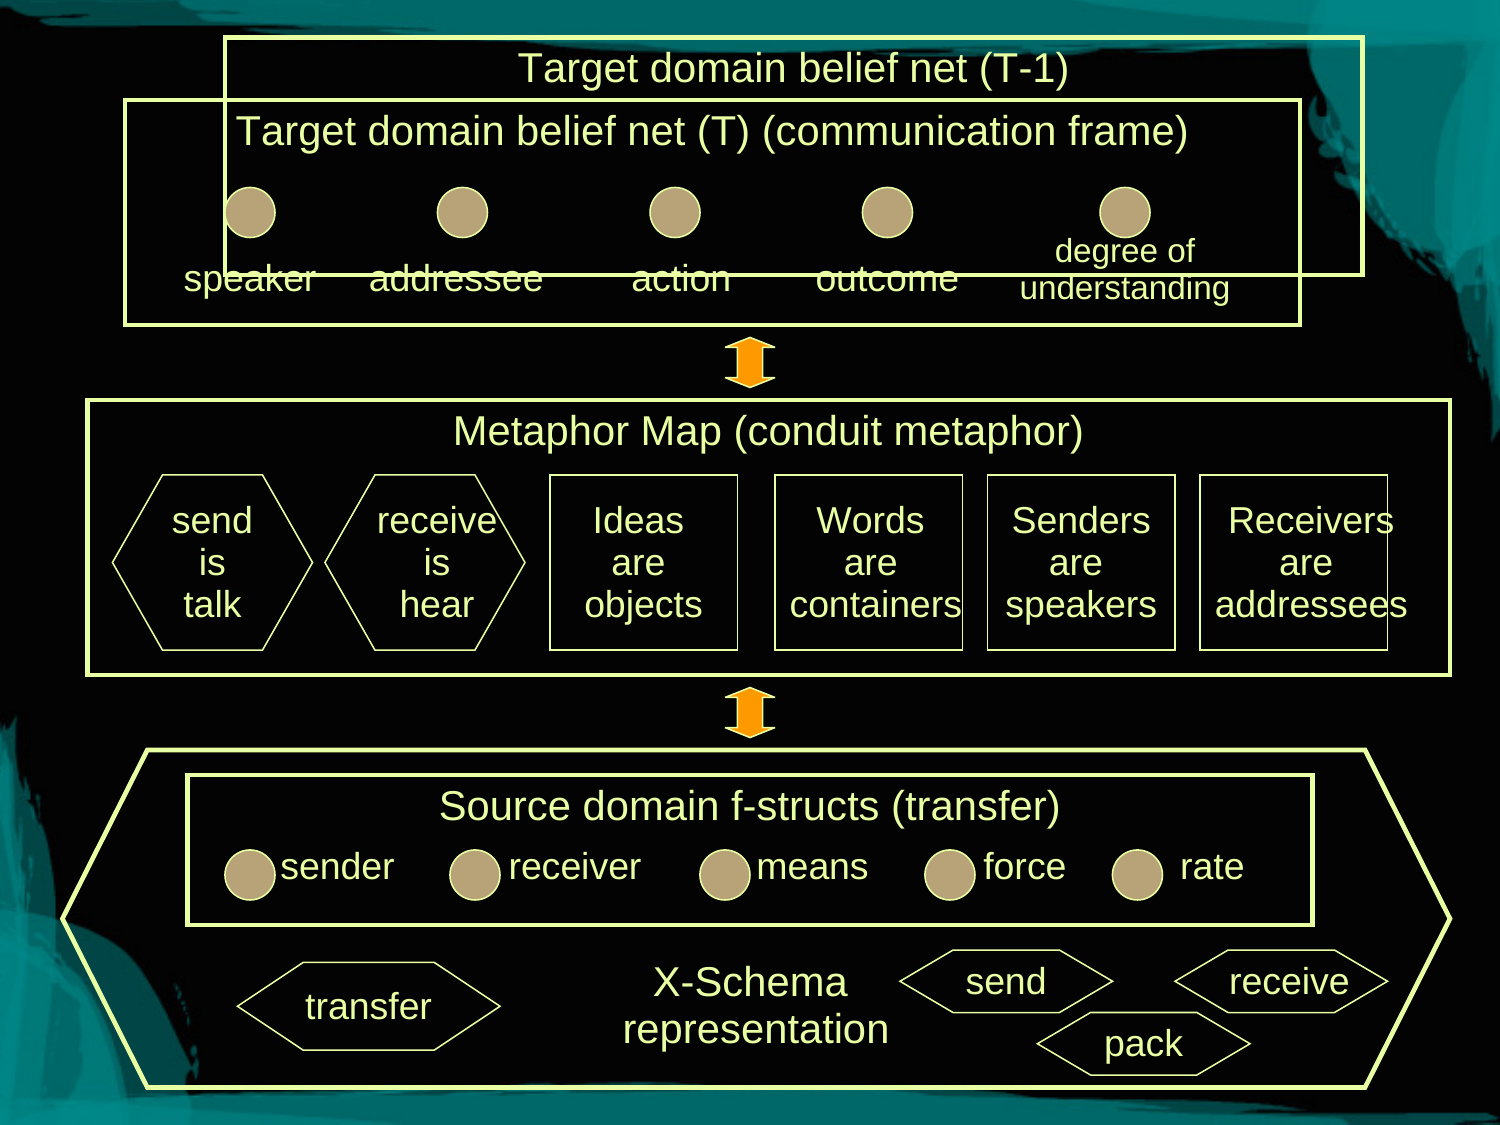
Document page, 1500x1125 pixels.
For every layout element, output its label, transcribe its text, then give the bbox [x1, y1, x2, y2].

text_box [224, 849, 265, 901]
text_box Receivers are addressees [1199, 474, 1388, 651]
text_box [725, 687, 776, 738]
text_box Target domain belief net (T) (communication frame) [125, 99, 1300, 325]
text_box [1112, 849, 1153, 901]
text_box receive is hear [324, 474, 526, 651]
text_box [924, 849, 965, 901]
text_box sender [262, 837, 413, 895]
text_box [725, 337, 776, 388]
text_box Ideas are objects [549, 474, 738, 651]
text_box [862, 187, 913, 238]
text_box Words are containers [774, 474, 963, 651]
text_box Metaphor Map (conduit metaphor) [87, 399, 1450, 675]
text_box receive [1175, 950, 1388, 1013]
text_box means [737, 837, 888, 895]
text_box speaker [162, 249, 338, 308]
text_box Senders are speakers [987, 474, 1175, 651]
text_box X-Schema representation [62, 749, 1450, 1088]
text_box action [612, 249, 751, 308]
text_box pack [1037, 1012, 1251, 1076]
text_box addressee [350, 249, 563, 308]
text_box force [950, 837, 1101, 895]
text_box [437, 187, 488, 238]
text_box send is talk [112, 474, 313, 651]
text_box transfer [237, 962, 501, 1051]
text_box Target domain belief net (T-1) [225, 37, 1363, 276]
picture [0, 0, 1500, 1125]
text_box [449, 849, 490, 901]
text_box send [900, 950, 1113, 1013]
text_box receiver [487, 837, 663, 895]
text_box [224, 187, 276, 238]
text_box degree of understanding [999, 224, 1251, 315]
text_box outcome [799, 249, 975, 308]
text_box rate [1137, 837, 1288, 895]
text_box [650, 187, 701, 238]
text_box [1100, 187, 1151, 224]
text_box [699, 849, 740, 901]
